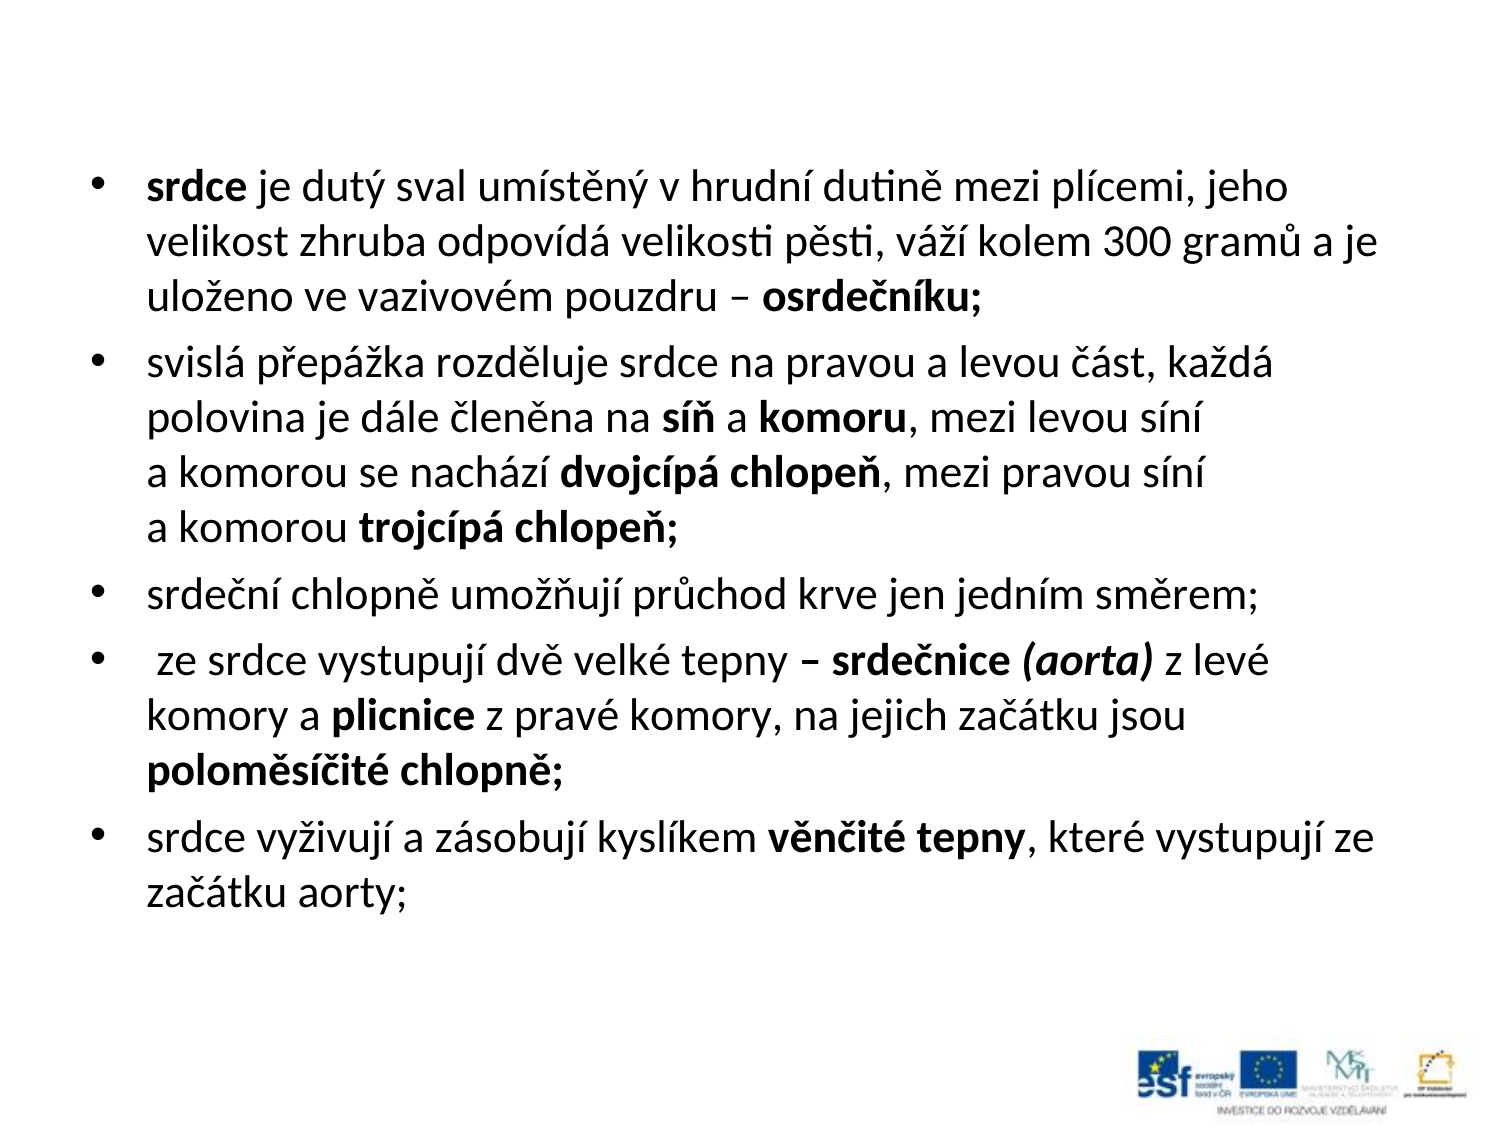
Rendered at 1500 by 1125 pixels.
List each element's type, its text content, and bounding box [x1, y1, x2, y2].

list srdce je dutý sval umístěný v hrudní dutině mezi plícemi, jeho velikost zhruba odpovídá velikosti pěsti, váží kolem 300 gramů a je uloženo ve vazivovém pouzdru – osrdečníku; svislá přepážka rozděluje srdce na pravou a levou část, každá polovina je dále členěna na síň a komoru, mezi levou síní a komorou se nachází dvojcípá chlopeň, mezi pravou síní a komorou trojcípá chlopeň; srdeční chlopně umožňují průchod krve jen jedním směrem; ze srdce vystupují dvě velké tepny – srdečnice (aorta) z levé komory a plicnice z pravé komory, na jejich začátku jsou poloměsíčité chlopně; srdce vyživují a zásobují kyslíkem věnčité tepny, které vystupují ze začátku aorty; [75, 148, 1426, 1008]
picture [1125, 1035, 1476, 1125]
